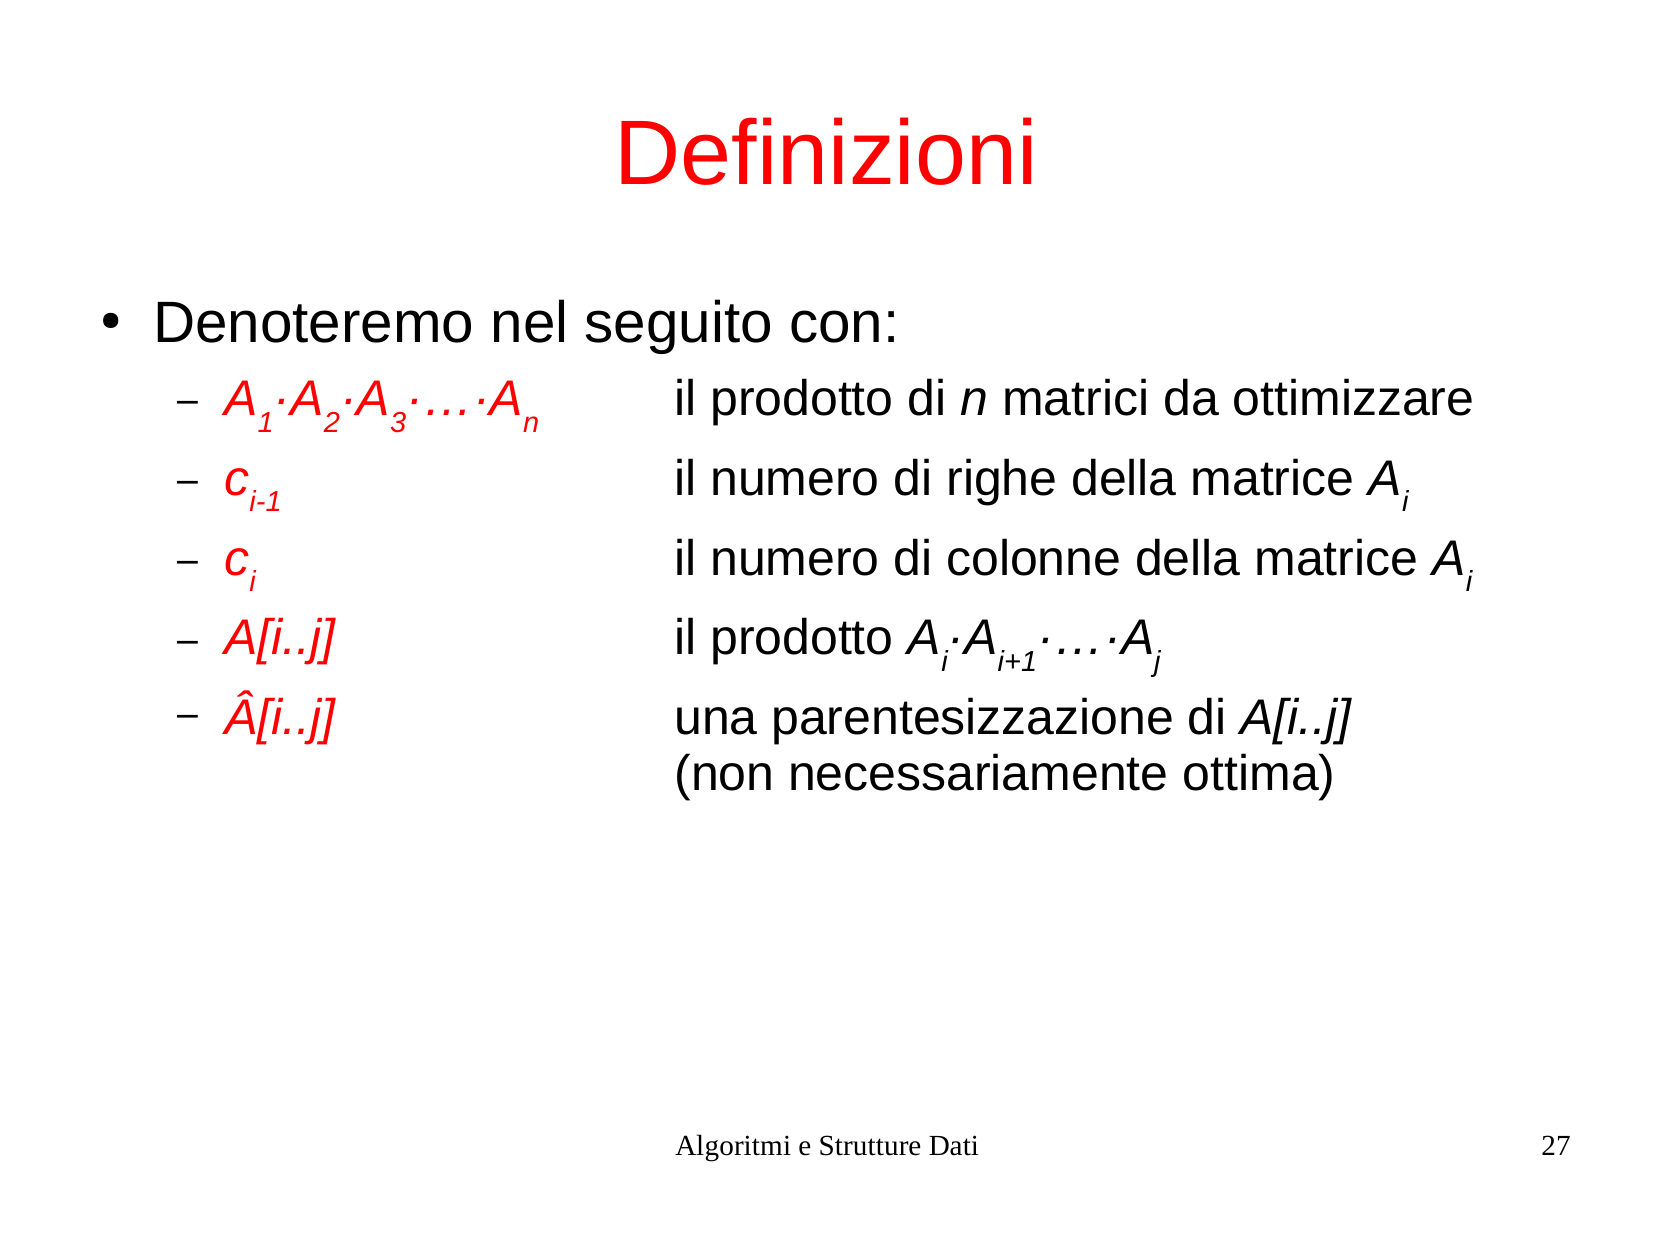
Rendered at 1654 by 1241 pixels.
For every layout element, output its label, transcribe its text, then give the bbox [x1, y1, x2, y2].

title Definizioni [82, 49, 1571, 257]
list Denoteremo nel seguito con: A1·A2·A3·…·An il prodotto di n matrici da ottimizzare ci-1 il numero di righe della matrice Ai ci il numero di colonne della matrice Ai A[i..j] il prodotto Ai·Ai+1·…·Aj Â[i..j] una parentesizzazione di A[i..j] (non necessariamente ottima) [82, 290, 1571, 1109]
